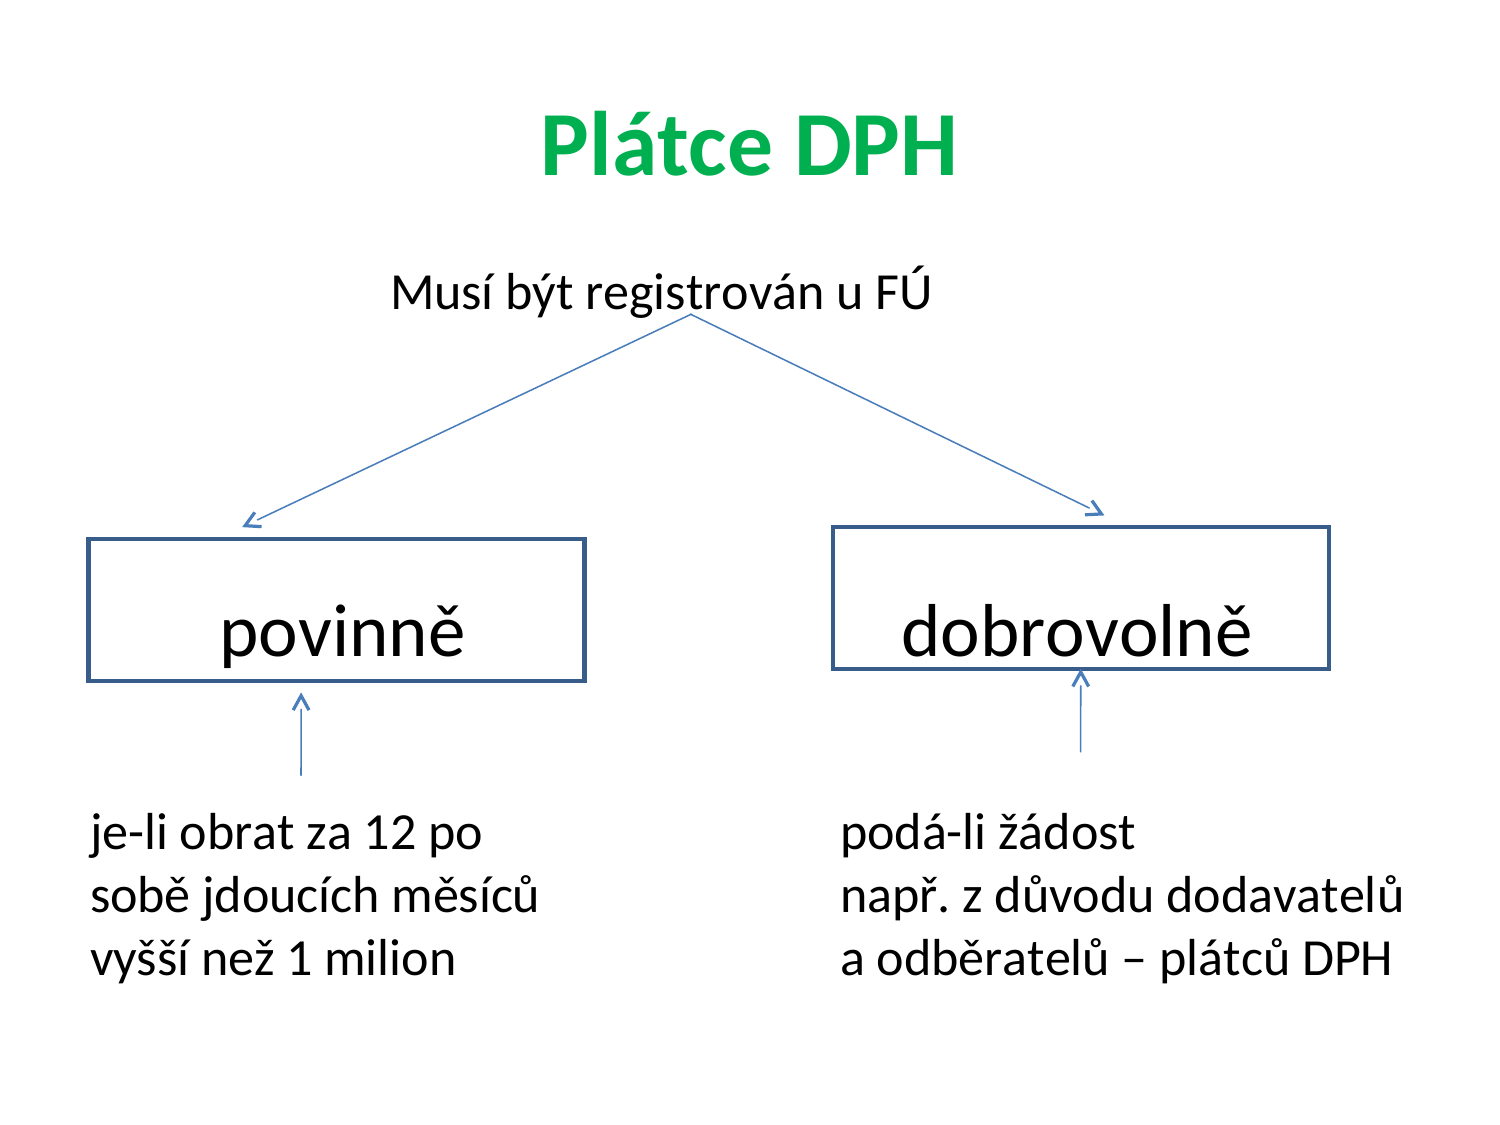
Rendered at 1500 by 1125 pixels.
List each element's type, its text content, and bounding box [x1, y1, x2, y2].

title Plátce DPH [75, 45, 1426, 233]
list Musí být registrován u FÚ povinně dobrovolně je-li obrat za 12 po podá-li žádost sobě jdoucích měsíců např. z důvodu dodavatelů vyšší než 1 milion a odběratelů – plátců DPH [75, 262, 1426, 1006]
